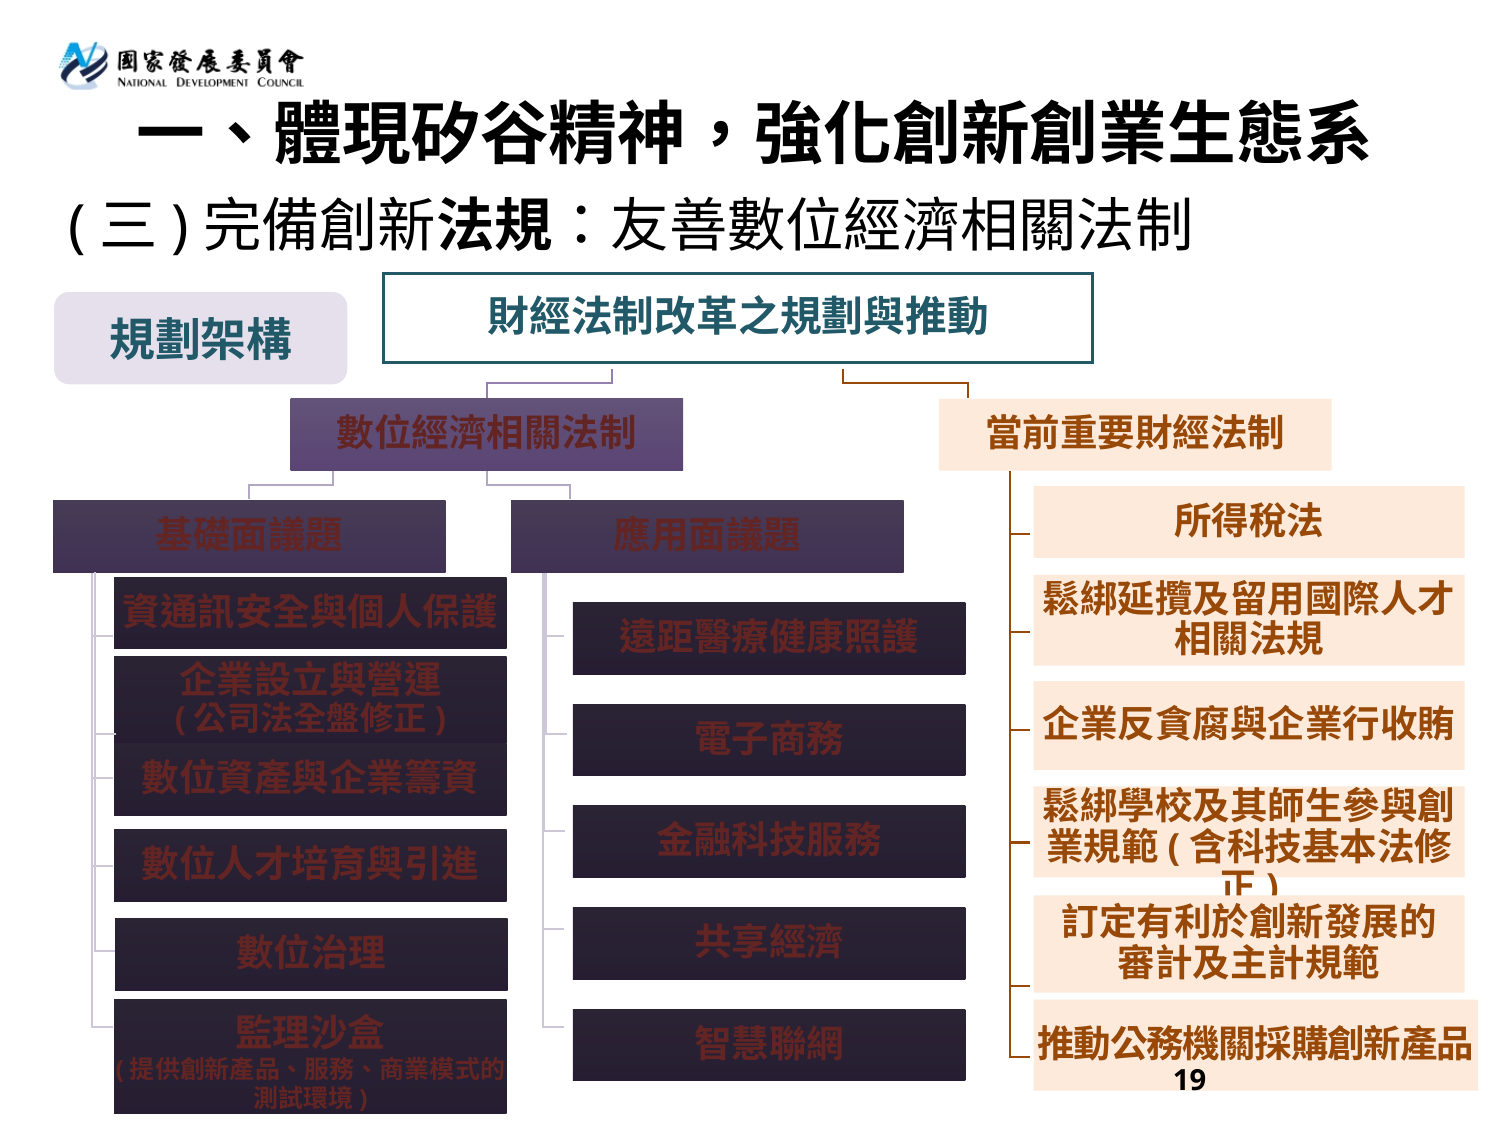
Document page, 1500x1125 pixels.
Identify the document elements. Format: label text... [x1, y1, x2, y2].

text_box 電子商務 [572, 704, 966, 776]
text_box 應用面議題 [511, 500, 904, 573]
text_box 財經法制改革之規劃與推動 [383, 273, 1093, 363]
text_box 企業反貪腐與企業行收賄 [1033, 681, 1465, 770]
text_box 19 [1157, 1050, 1500, 1111]
text_box 鬆綁延攬及留用國際人才相關法規 [1033, 574, 1465, 666]
text_box (三)完備創新法規：友善數位經濟相關法制 [53, 175, 1465, 270]
text_box 鬆綁學校及其師生參與創業規範(含科技基本法修正) [1033, 786, 1465, 878]
text_box 訂定有利於創新發展的 審計及主計規範 [1033, 895, 1465, 993]
text_box 當前重要財經法制 [938, 398, 1332, 471]
title 一、體現矽谷精神，強化創新創業生態系 [121, 61, 1500, 212]
text_box 數位治理 [115, 918, 508, 991]
text_box 企業設立與營運 (公司法全盤修正) [114, 656, 507, 743]
text_box 所得稅法 [1033, 486, 1465, 558]
text_box 數位資產與企業籌資 [114, 743, 507, 816]
text_box 監理沙盒 (提供創新產品、服務、商業模式的測試環境) [114, 999, 507, 1114]
text_box 智慧聯網 [572, 1009, 966, 1081]
text_box 推動公務機關採購創新產品 [1033, 999, 1479, 1091]
text_box 資通訊安全與個人保護 [114, 577, 507, 649]
text_box 基礎面議題 [53, 500, 446, 573]
text_box 規劃架構 [53, 290, 349, 386]
text_box 金融科技服務 [572, 805, 966, 878]
text_box 共享經濟 [572, 907, 966, 980]
text_box 遠距醫療健康照護 [572, 602, 966, 675]
text_box 數位人才培育與引進 [114, 829, 507, 902]
text_box 數位經濟相關法制 [290, 398, 684, 471]
